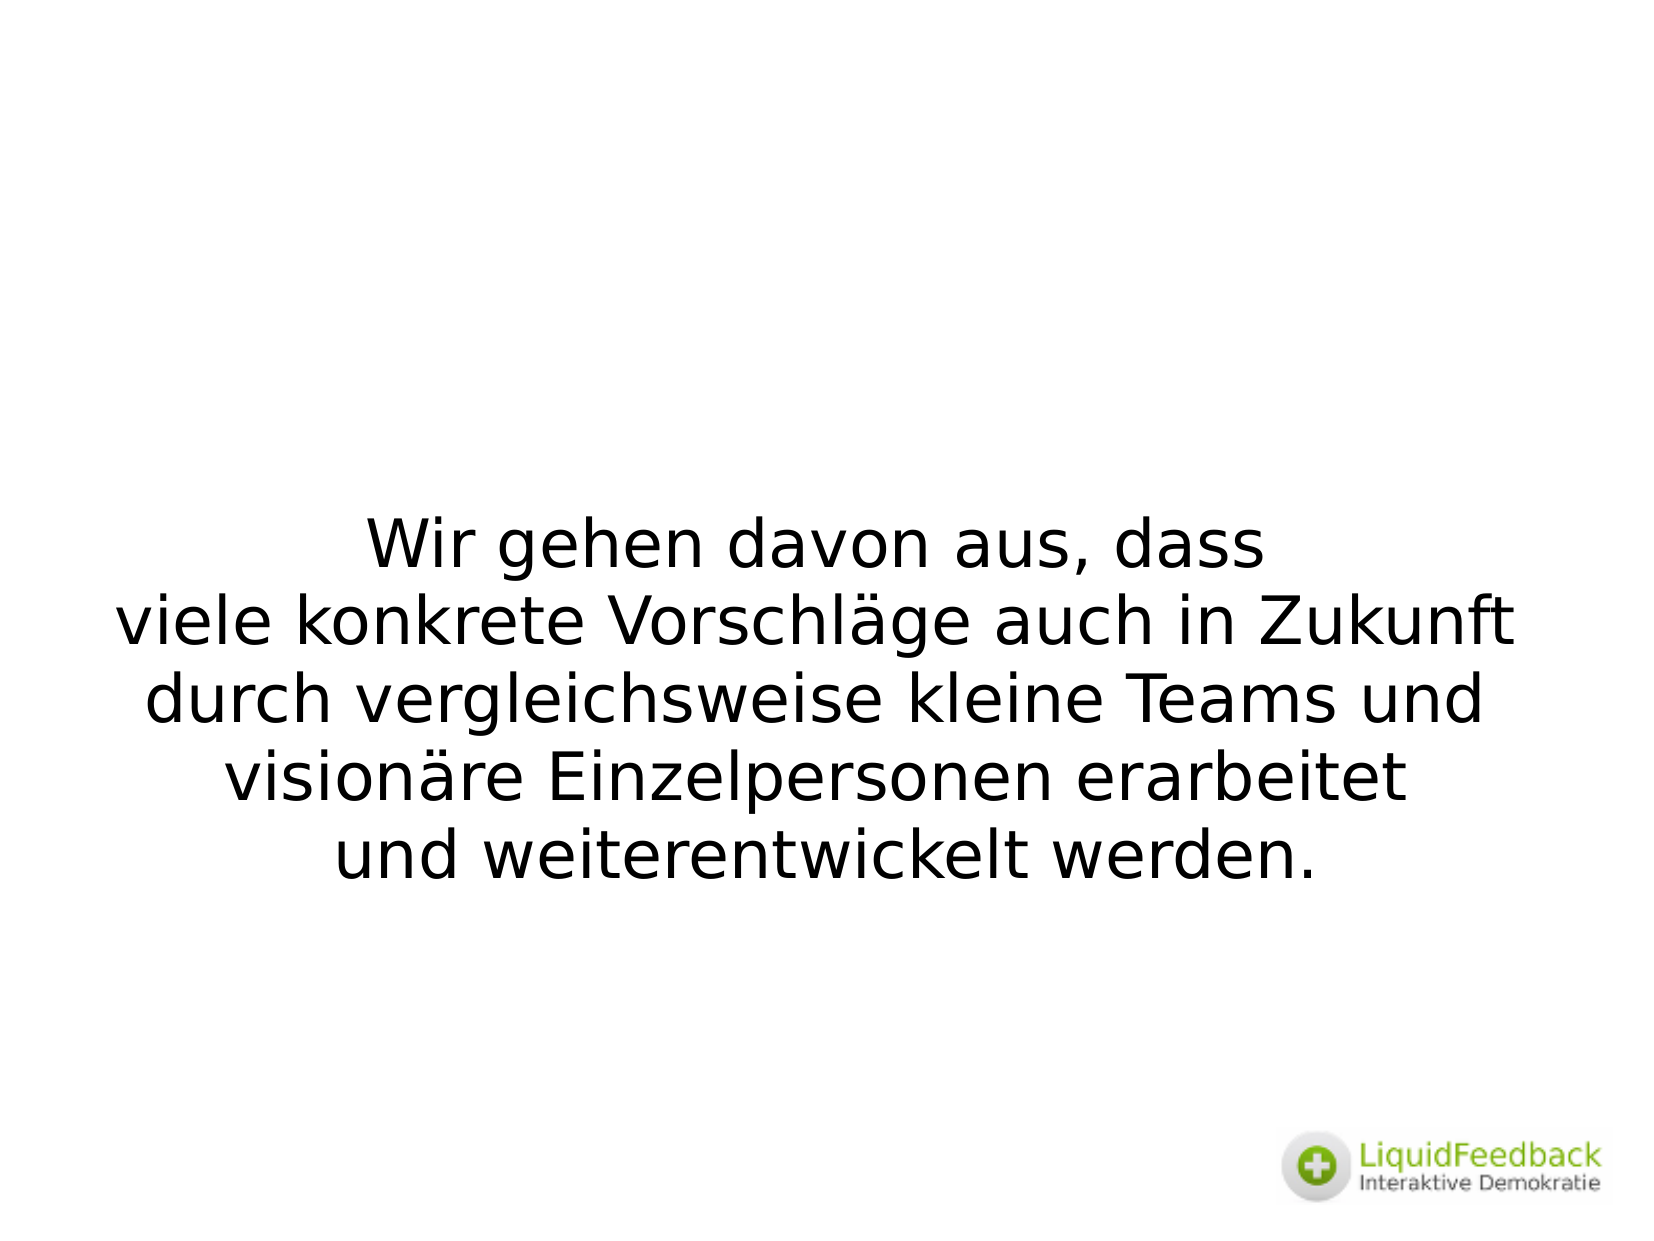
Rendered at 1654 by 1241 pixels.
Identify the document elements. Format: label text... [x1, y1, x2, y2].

picture [1276, 1127, 1613, 1205]
text_box Wir gehen davon aus, dass viele konkrete Vorschläge auch in Zukunft durch vergleichsweise kleine Teams und visionäre Einzelpersonen erarbeitet und weiterentwickelt werden. [82, 290, 1571, 1109]
